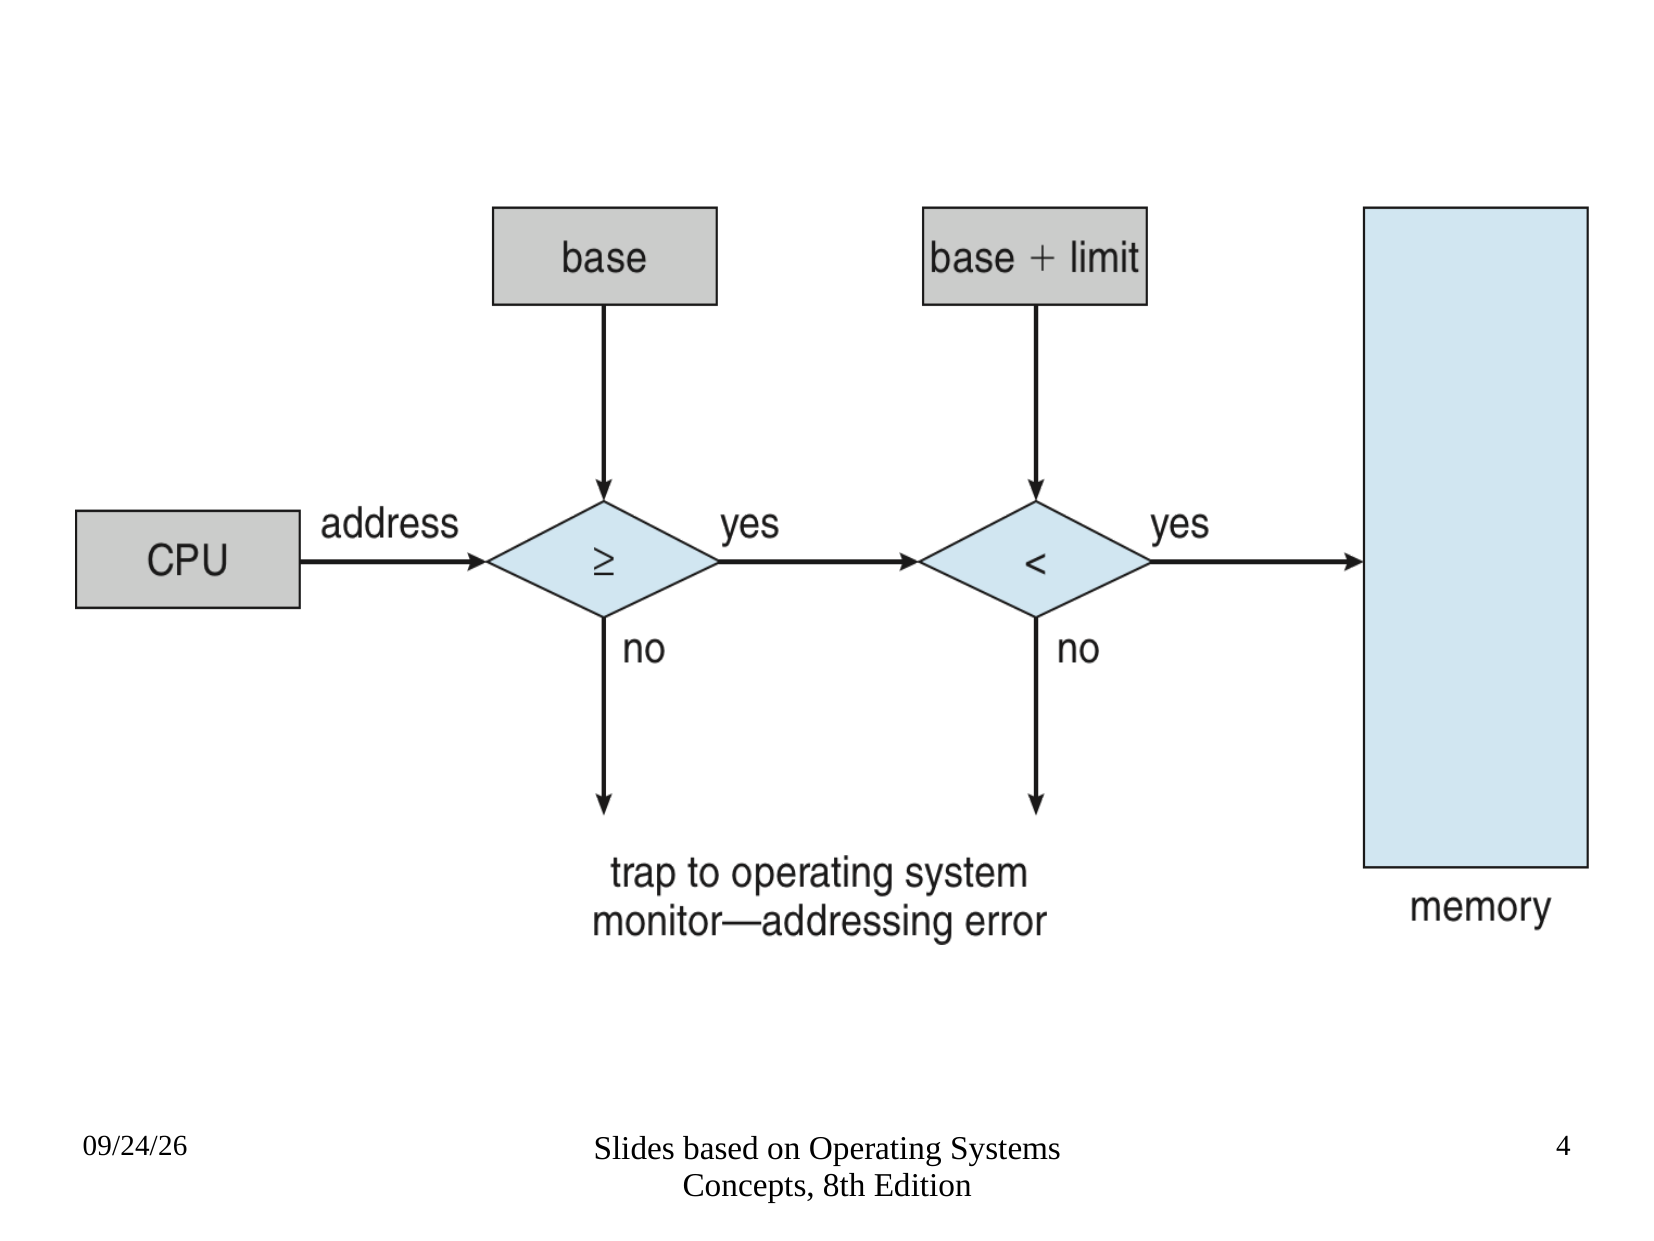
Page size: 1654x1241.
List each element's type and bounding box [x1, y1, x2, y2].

text_box [75, 203, 1591, 946]
